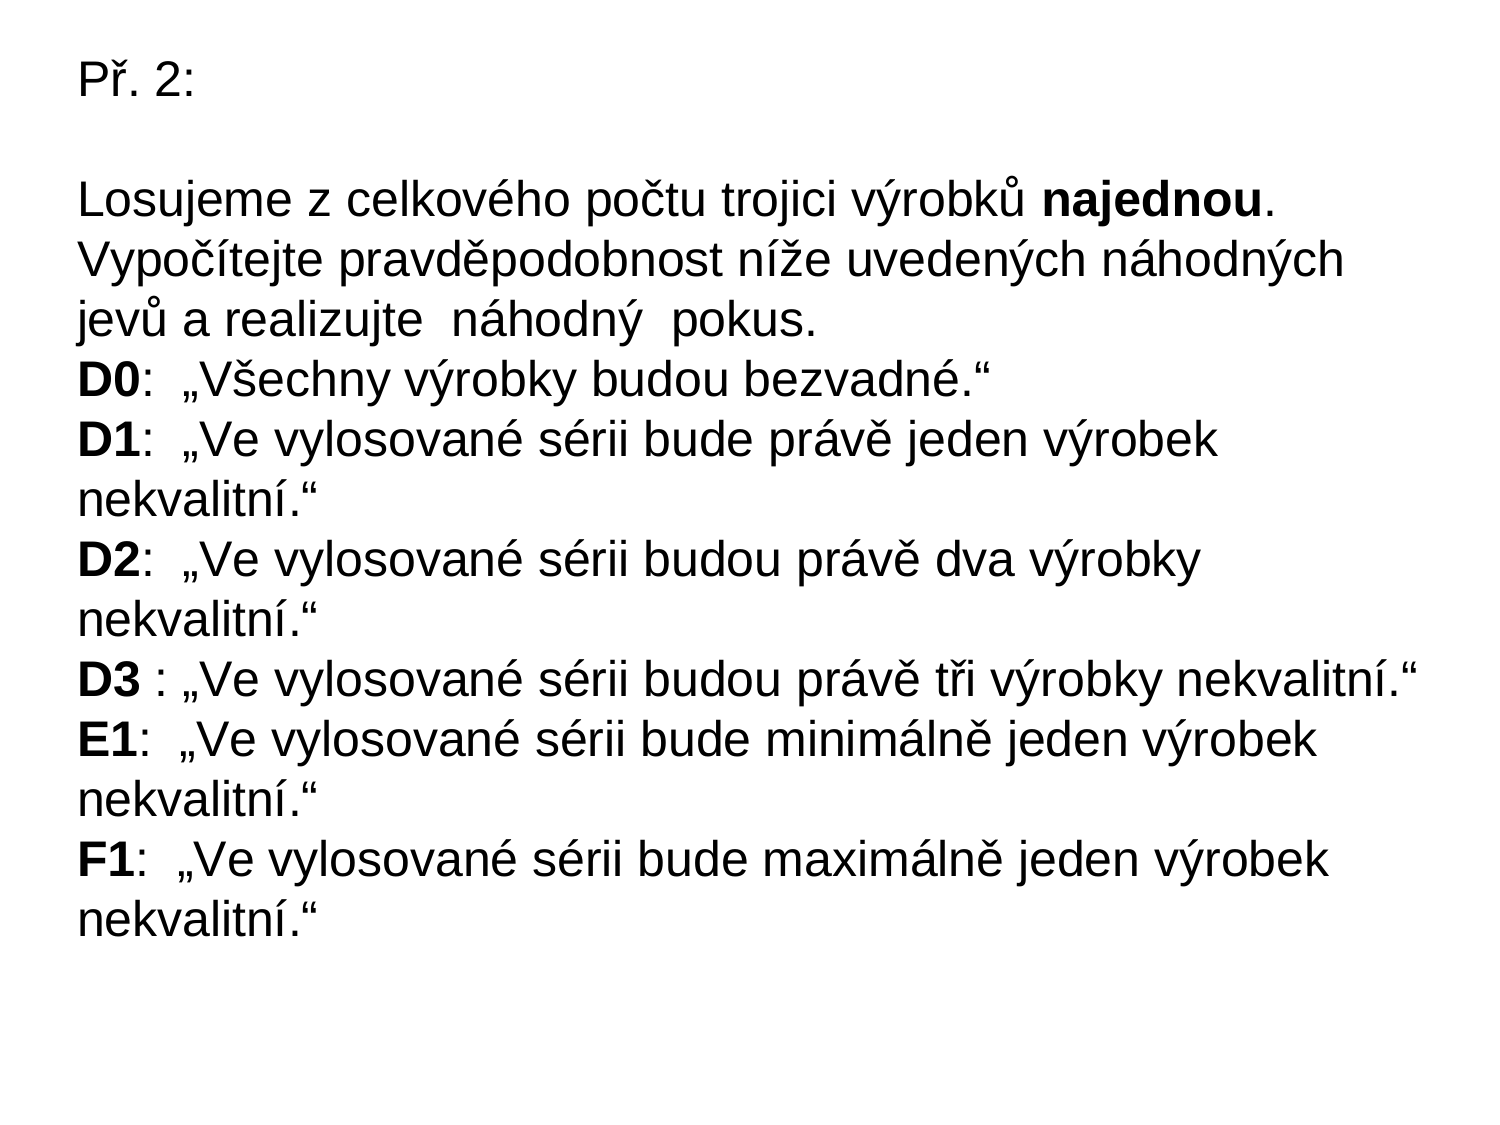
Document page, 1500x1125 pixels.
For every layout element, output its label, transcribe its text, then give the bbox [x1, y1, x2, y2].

text_box Př. 2: Losujeme z celkového počtu trojici výrobků najednou. Vypočítejte pravděpodobnost níže uvedených náhodných jevů a realizujte náhodný pokus. D0: „Všechny výrobky budou bezvadné.“ D1: „Ve vylosované sérii bude právě jeden výrobek nekvalitní.“ D2: „Ve vylosované sérii budou právě dva výrobky nekvalitní.“ D3 : „Ve vylosované sérii budou právě tři výrobky nekvalitní.“ E1: „Ve vylosované sérii bude minimálně jeden výrobek nekvalitní.“ F1: „Ve vylosované sérii bude maximálně jeden výrobek nekvalitní.“ [62, 39, 1463, 955]
